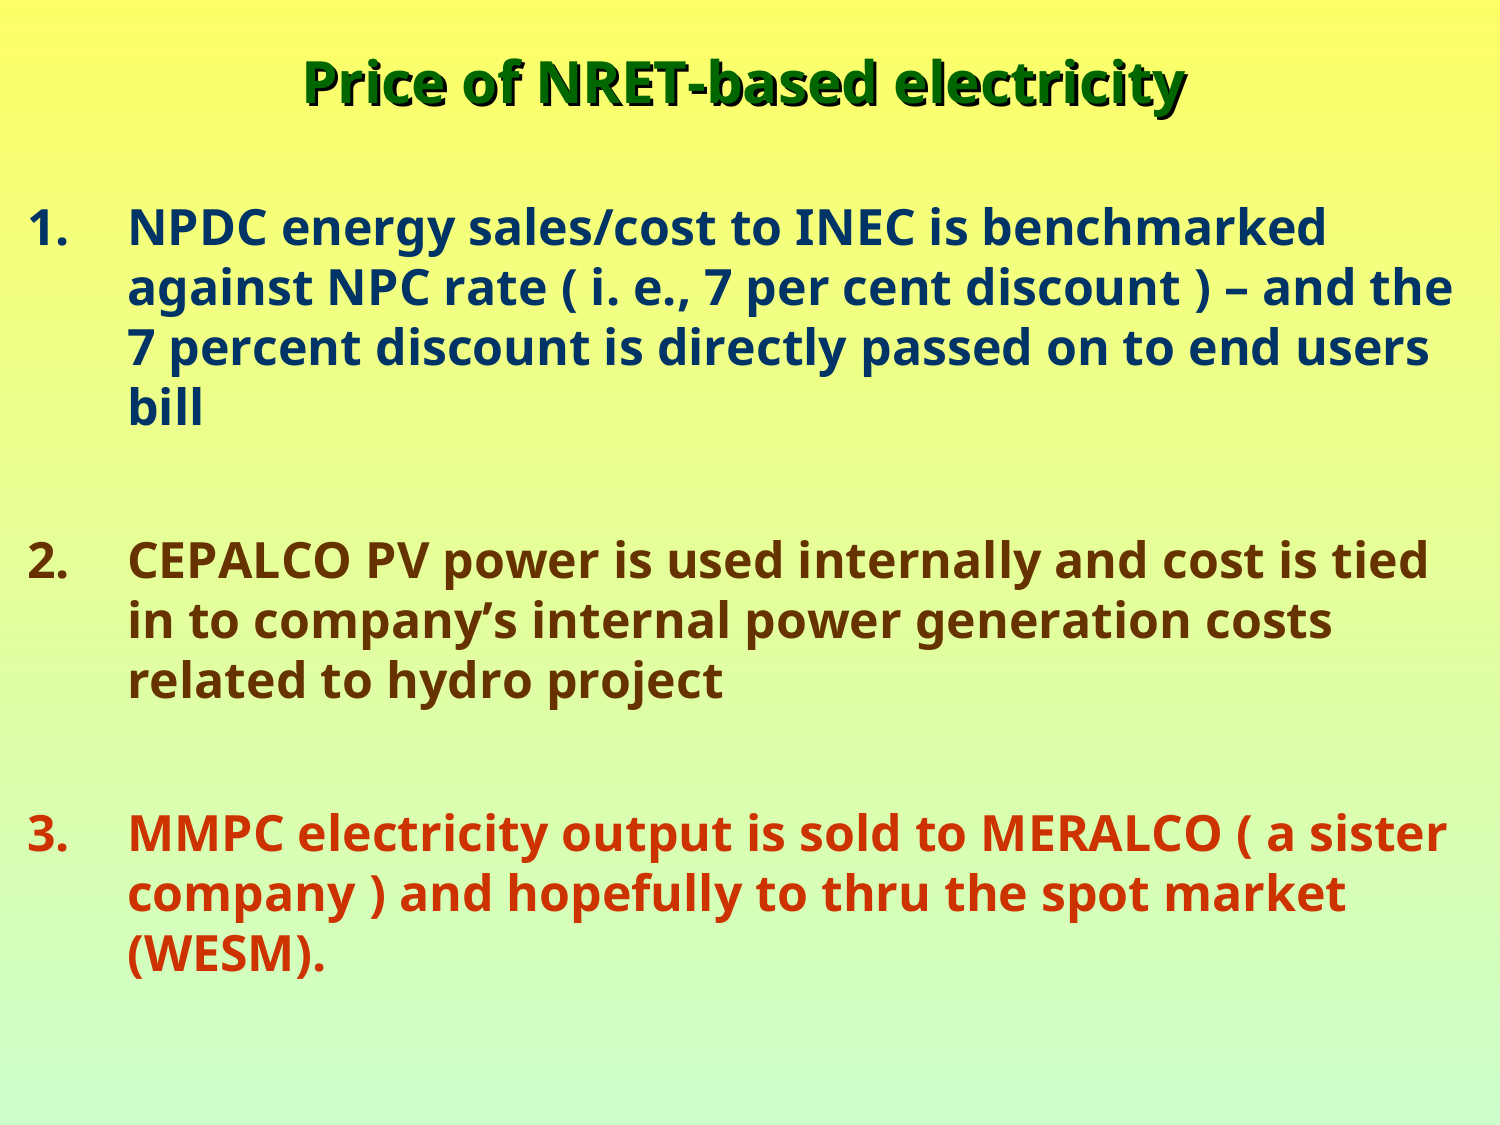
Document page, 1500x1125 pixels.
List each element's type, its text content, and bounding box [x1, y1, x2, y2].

subtitle Price of NRET-based electricity [12, 37, 1475, 138]
text_box NPDC energy sales/cost to INEC is benchmarked against NPC rate ( i. e., 7 per cent discount ) – and the 7 percent discount is directly passed on to end users bill CEPALCO PV power is used internally and cost is tied in to company’s internal power generation costs related to hydro project MMPC electricity output is sold to MERALCO ( a sister company ) and hopefully to thru the spot market (WESM). [12, 187, 1500, 1026]
